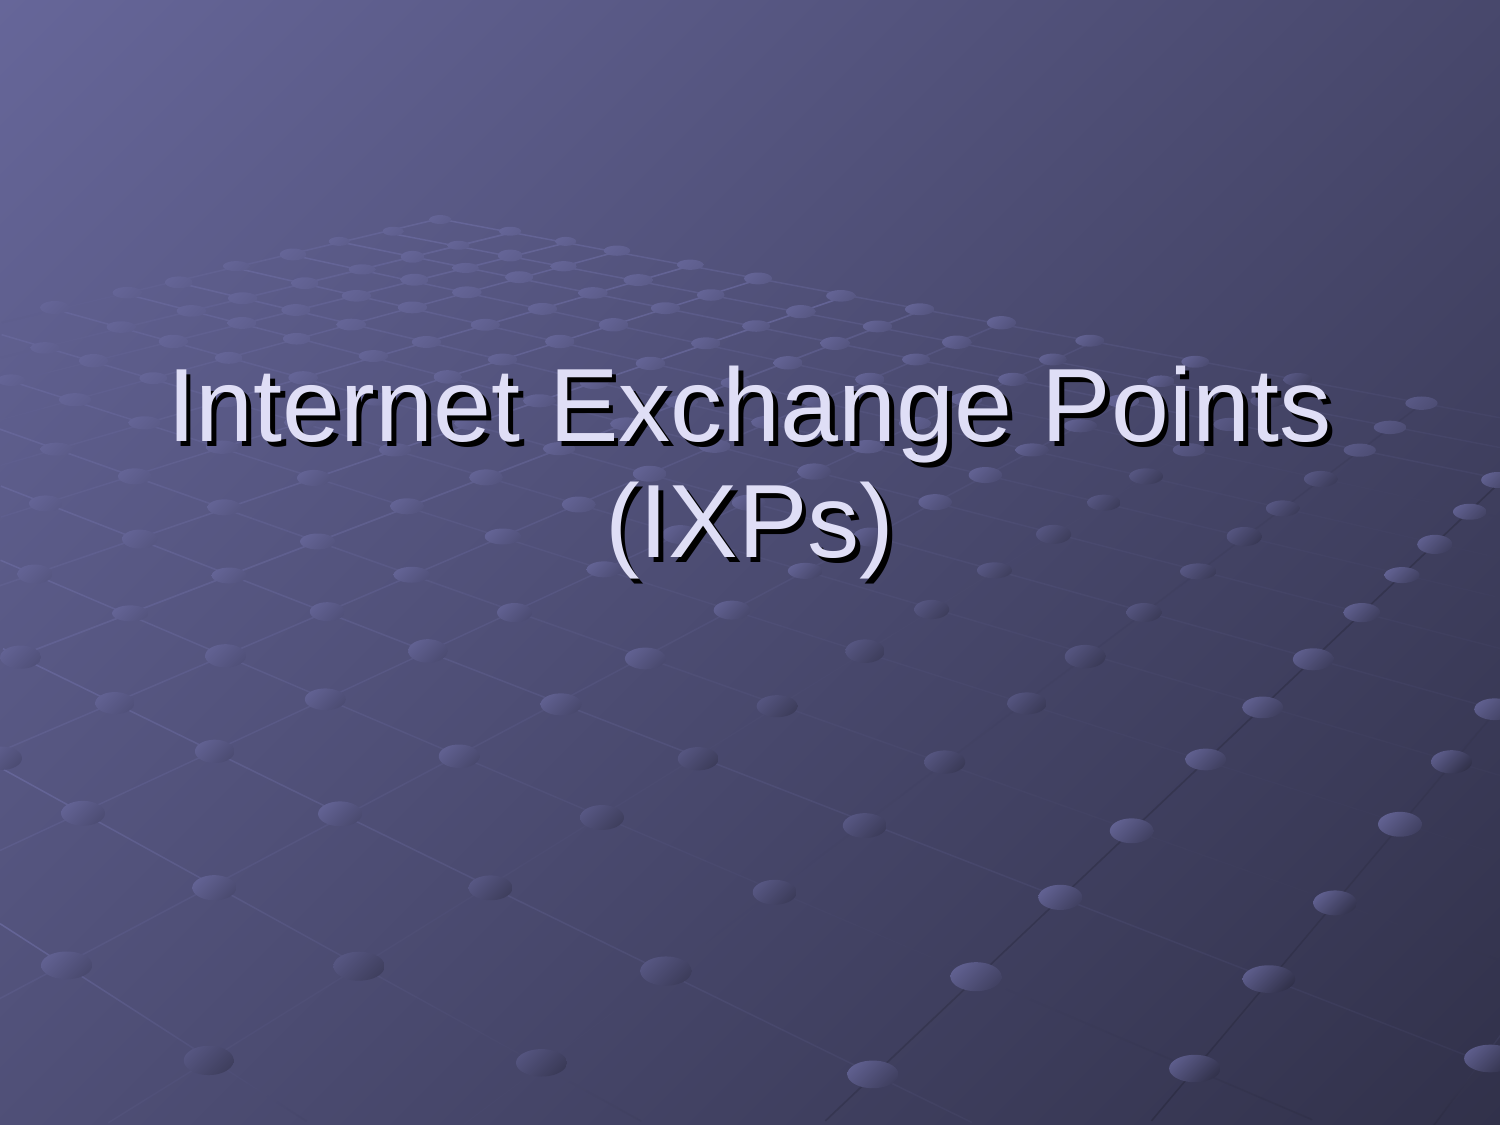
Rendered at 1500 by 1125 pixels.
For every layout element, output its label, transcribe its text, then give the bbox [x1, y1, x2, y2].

title Internet Exchange Points (IXPs) [112, 302, 1388, 588]
